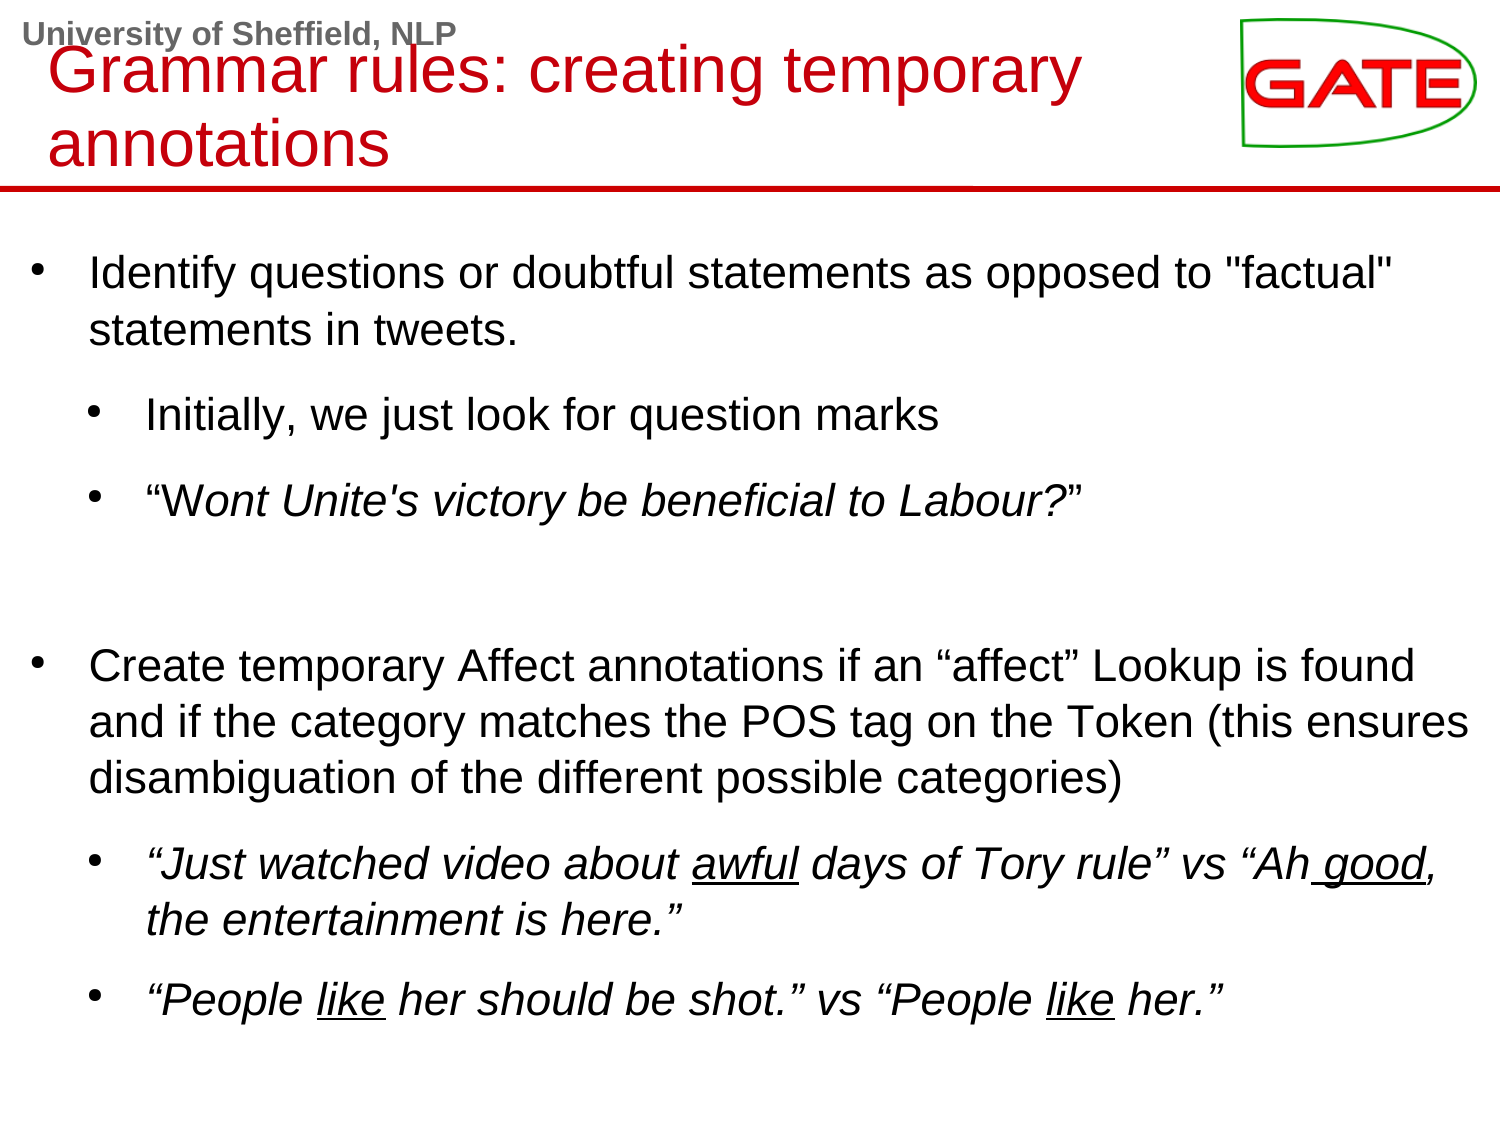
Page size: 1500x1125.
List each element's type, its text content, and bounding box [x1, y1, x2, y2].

title Grammar rules: creating temporary annotations [47, 33, 1267, 182]
picture [1240, 18, 1477, 148]
list Identify questions or doubtful statements as opposed to "factual" statements in tweets. Initially, we just look for question marks “Wont Unite's victory be beneficial to Labour?” Create temporary Affect annotations if an “affect” Lookup is found and if the category matches the POS tag on the Token (this ensures disambiguation of the different possible categories) “Just watched video about awful days of Tory rule” vs “Ah good, the entertainment is here.” “People like her should be shot.” vs “People like her.” [29, 242, 1477, 1093]
